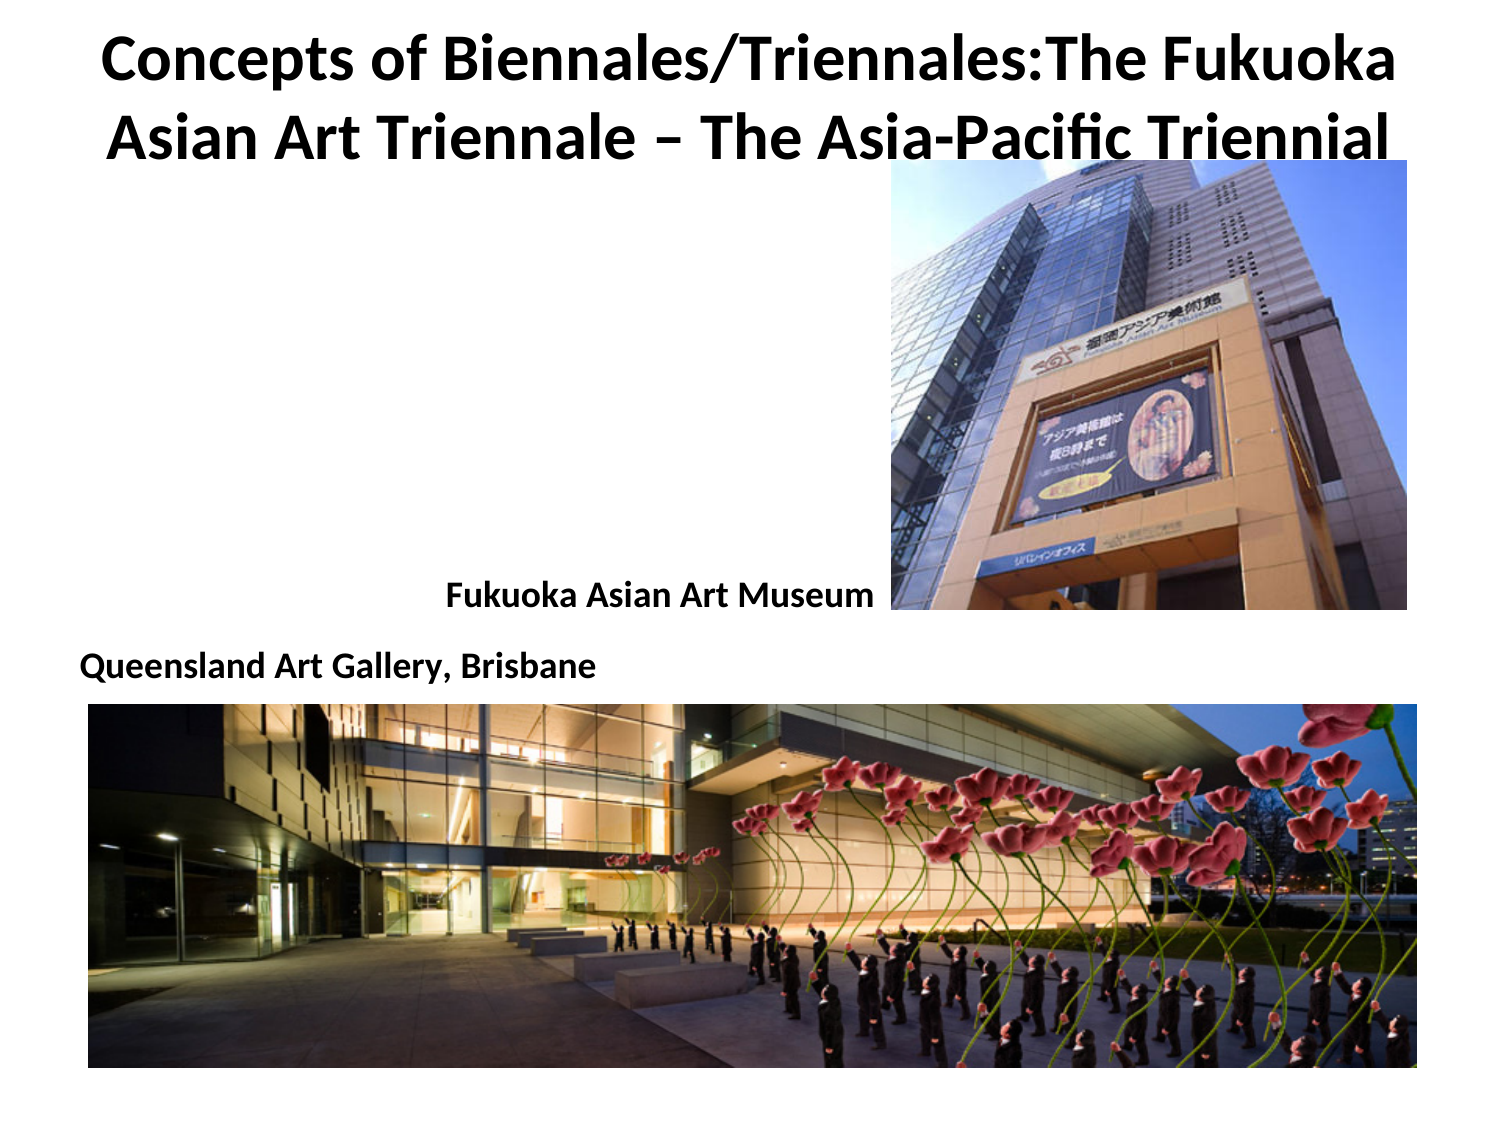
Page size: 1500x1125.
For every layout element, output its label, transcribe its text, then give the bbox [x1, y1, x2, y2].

text_box Queensland Art Gallery, Brisbane [64, 633, 1031, 694]
text_box [891, 160, 1407, 610]
text_box Fukuoka Asian Art Museum [430, 562, 904, 623]
title Concepts of Biennales/Triennales:The Fukuoka Asian Art Triennale – The Asia-Pacific Triennial [75, 0, 1426, 321]
picture [88, 704, 1417, 1068]
